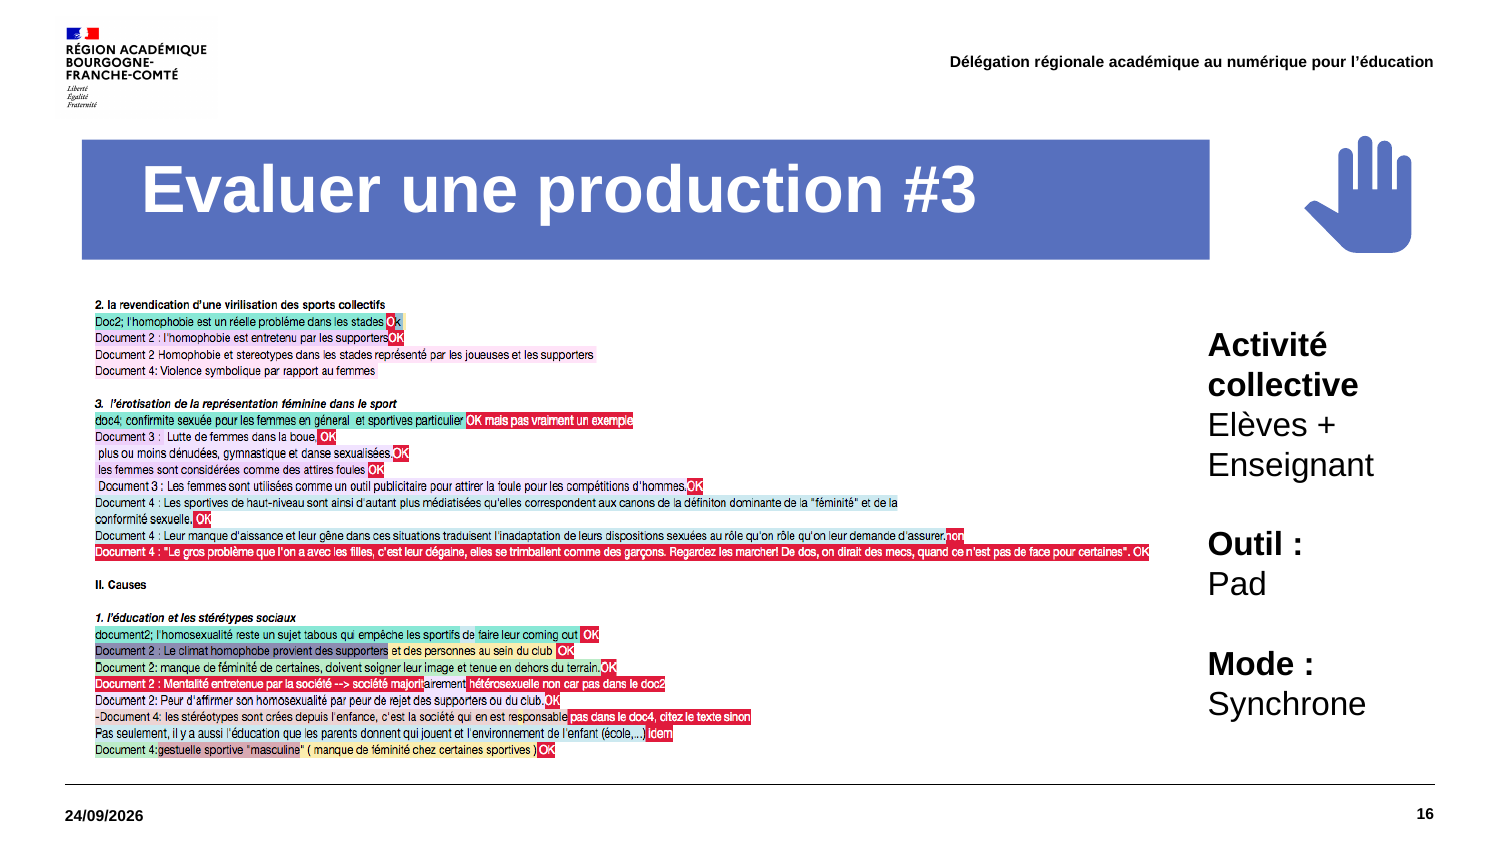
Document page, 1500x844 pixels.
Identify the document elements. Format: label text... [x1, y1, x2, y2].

text_box Délégation régionale académique au numérique pour l’éducation [470, 32, 1434, 90]
text_box 03/02/2022 [64, 786, 244, 843]
picture [55, 16, 218, 119]
text_box Activité collective Elèves + Enseignant Outil : Pad Mode : Synchrone [1192, 315, 1465, 745]
text_box [1304, 135, 1412, 253]
picture [82, 280, 1170, 768]
text_box <numéro> [1213, 784, 1434, 843]
text_box Evaluer une production #3 [81, 139, 1210, 260]
